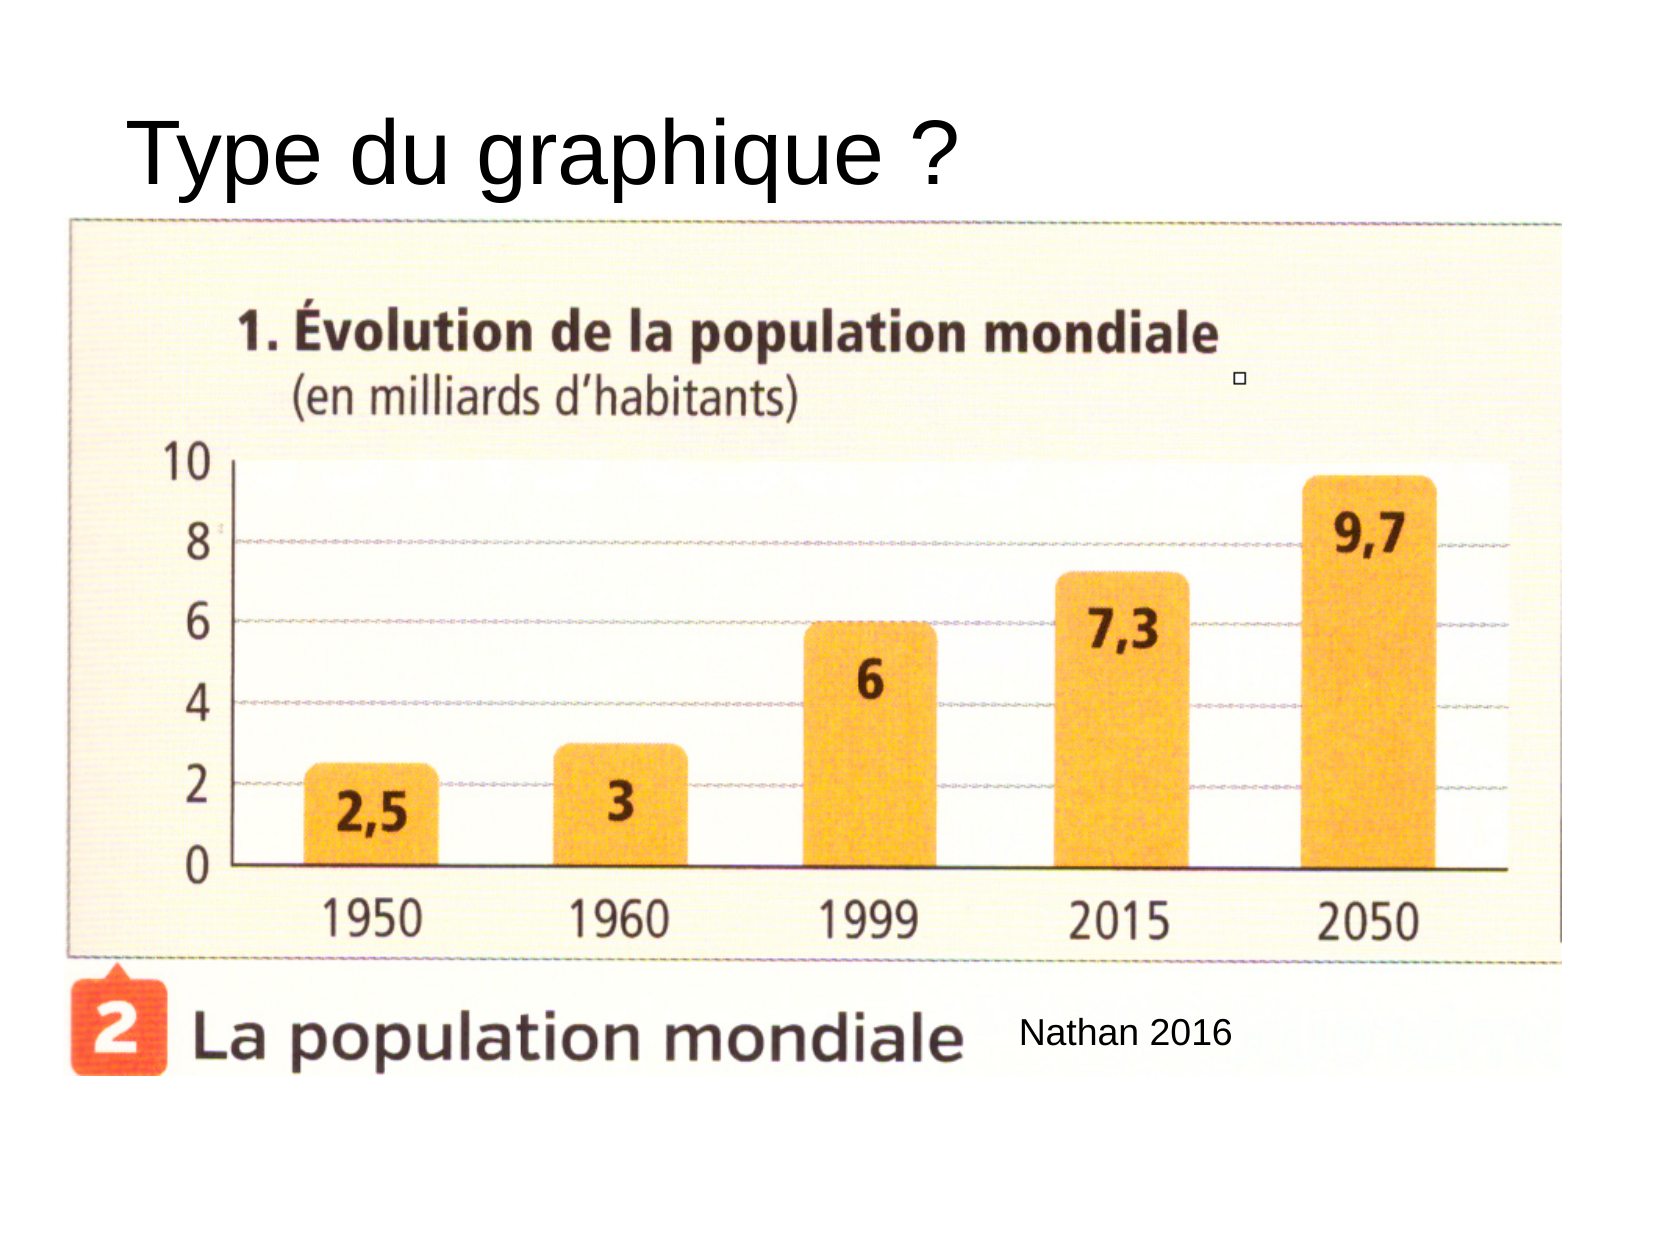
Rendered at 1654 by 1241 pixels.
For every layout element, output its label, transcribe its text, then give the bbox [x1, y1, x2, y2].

text_box Nathan 2016 [1003, 1003, 1329, 1061]
title Type du graphique ? [82, 49, 1004, 216]
picture [63, 216, 1562, 1076]
